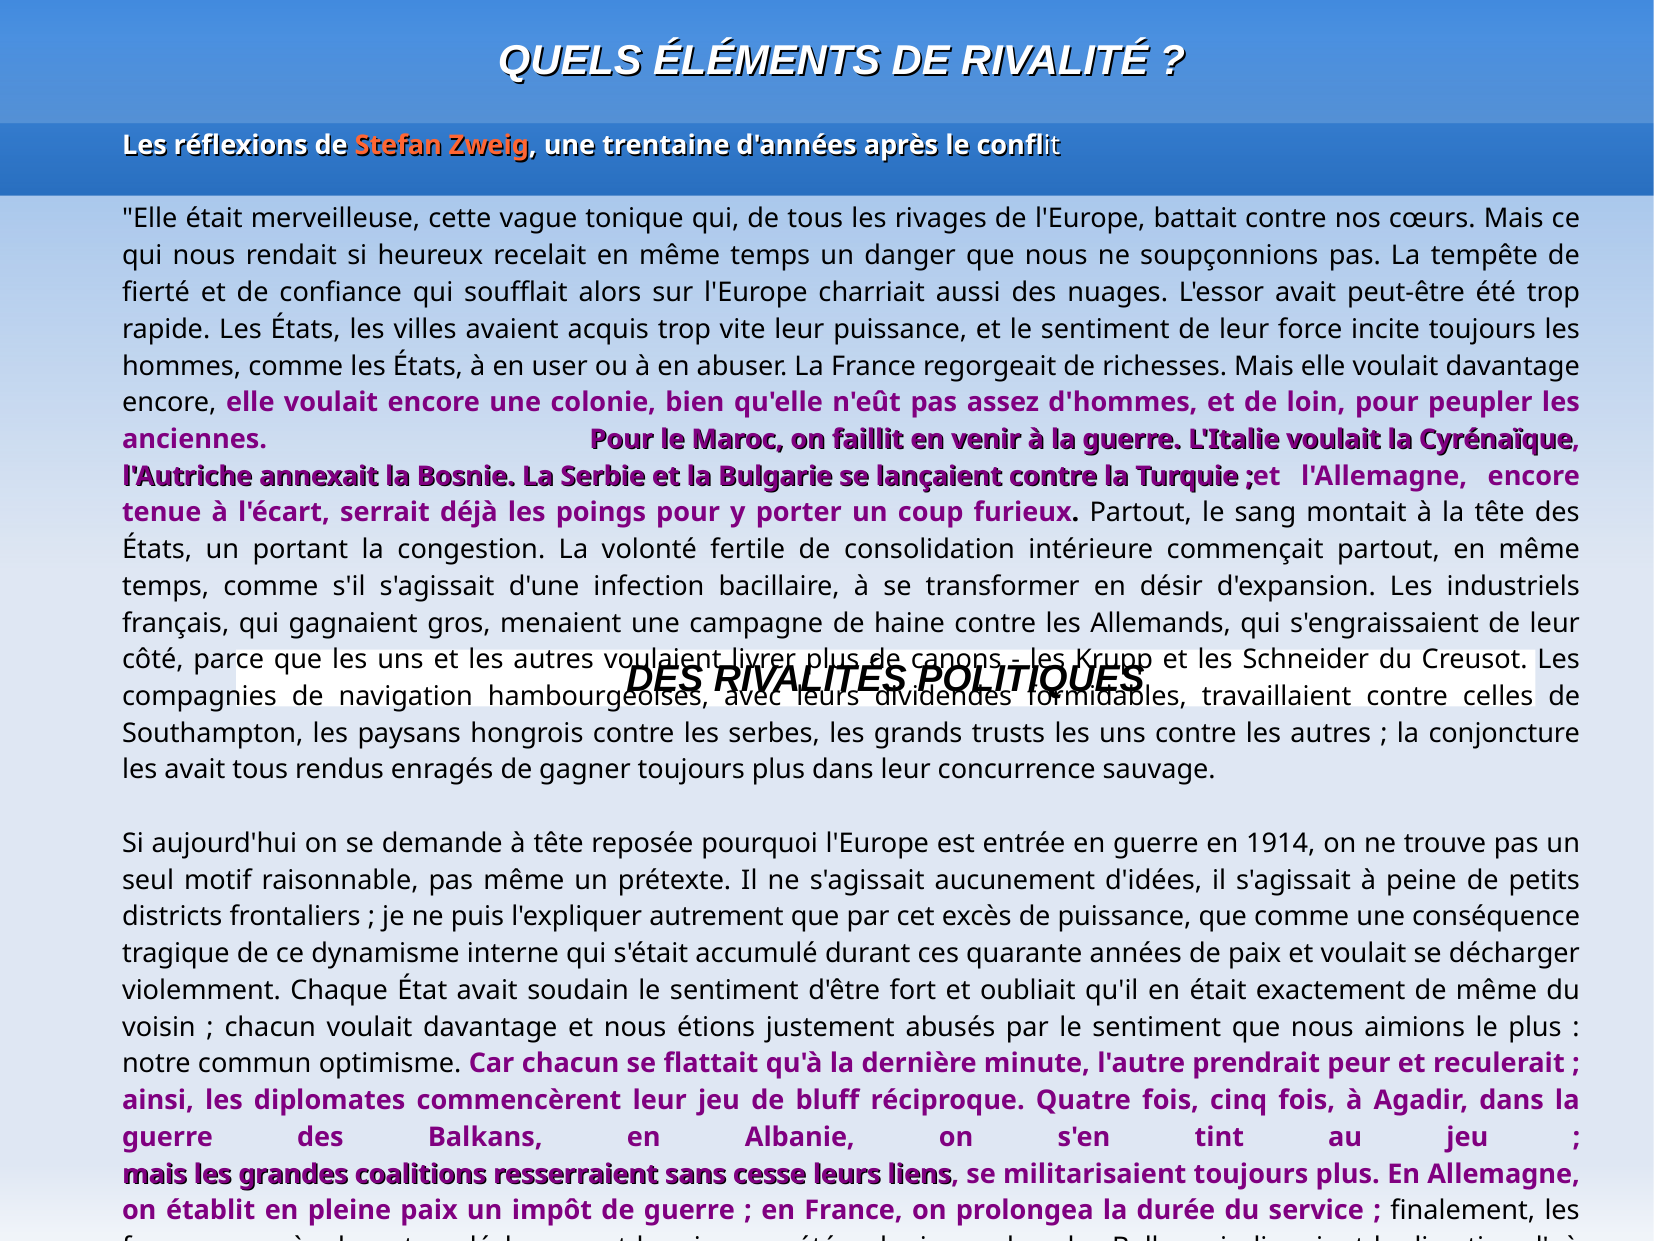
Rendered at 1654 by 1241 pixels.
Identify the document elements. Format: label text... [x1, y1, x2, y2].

picture [0, 0, 1654, 1241]
text_box Les réflexions de Stefan Zweig, une trentaine d'années après le conflit "Elle était merveilleuse, cette vague tonique qui, de tous les rivages de l'Europe, battait contre nos cœurs. Mais ce qui nous rendait si heureux recelait en même temps un danger que nous ne soupçonnions pas. La tempête de fierté et de confiance qui soufflait alors sur l'Europe charriait aussi des nuages. L'essor avait peut-être été trop rapide. Les États, les villes avaient acquis trop vite leur puissance, et le sentiment de leur force incite toujours les hommes, comme les États, à en user ou à en abuser. La France regorgeait de richesses. Mais elle voulait davantage encore, elle voulait encore une colonie, bien qu'elle n'eût pas assez d'hommes, et de loin, pour peupler les anciennes. Pour le Maroc, on faillit en venir à la guerre. L'Italie voulait la Cyrénaïque,l'Autriche annexait la Bosnie. La Serbie et la Bulgarie se lançaient contre la Turquie ;et l'Allemagne, encore tenue à l'écart, serrait déjà les poings pour y porter un coup furieux. Partout, le sang montait à la tête des États, un portant la congestion. La volonté fertile de consolidation intérieure commençait partout, en même temps, comme s'il s'agissait d'une infection bacillaire, à se transformer en désir d'expansion. Les industriels français, qui gagnaient gros, menaient une campagne de haine contre les Allemands, qui s'engraissaient de leur côté, parce que les uns et les autres voulaient livrer plus de canons - les Krupp et les Schneider du Creusot. Les compagnies de navigation hambourgeoises, avec leurs dividendes formidables, travaillaient contre celles de Southampton, les paysans hongrois contre les serbes, les grands trusts les uns contre les autres ; la conjoncture les avait tous rendus enragés de gagner toujours plus dans leur concurrence sauvage. Si aujourd'hui on se demande à tête reposée pourquoi l'Europe est entrée en guerre en 1914, on ne trouve pas un seul motif raisonnable, pas même un prétexte. Il ne s'agissait aucunement d'idées, il s'agissait à peine de petits districts frontaliers ; je ne puis l'expliquer autrement que par cet excès de puissance, que comme une conséquence tragique de ce dynamisme interne qui s'était accumulé durant ces quarante années de paix et voulait se décharger violemment. Chaque État avait soudain le sentiment d'être fort et oubliait qu'il en était exactement de même du voisin ; chacun voulait davantage et nous étions justement abusés par le sentiment que nous aimions le plus : notre commun optimisme. Car chacun se flattait qu'à la dernière minute, l'autre prendrait peur et reculerait ; ainsi, les diplomates commencèrent leur jeu de bluff réciproque. Quatre fois, cinq fois, à Agadir, dans la guerre des Balkans, en Albanie, on s'en tint au jeu ; mais les grandes coalitions resserraient sans cesse leurs liens, se militarisaient toujours plus. En Allemagne, on établit en pleine paix un impôt de guerre ; en France, on prolongea la durée du service ; finalement, les forces en excès durent se décharger, et les signes météorologiques dans les Balkans indiquaient la direction d'où les nuages approchaient déjà de l'Europe." Stefan Zweig (1881-1942), Les rayons et les ombres sur l'Europe, 1944, éd. posthume. [107, 118, 1595, 1198]
text_box QUELS ÉLÉMENTS DE RIVALITÉ ? [118, 29, 1565, 91]
